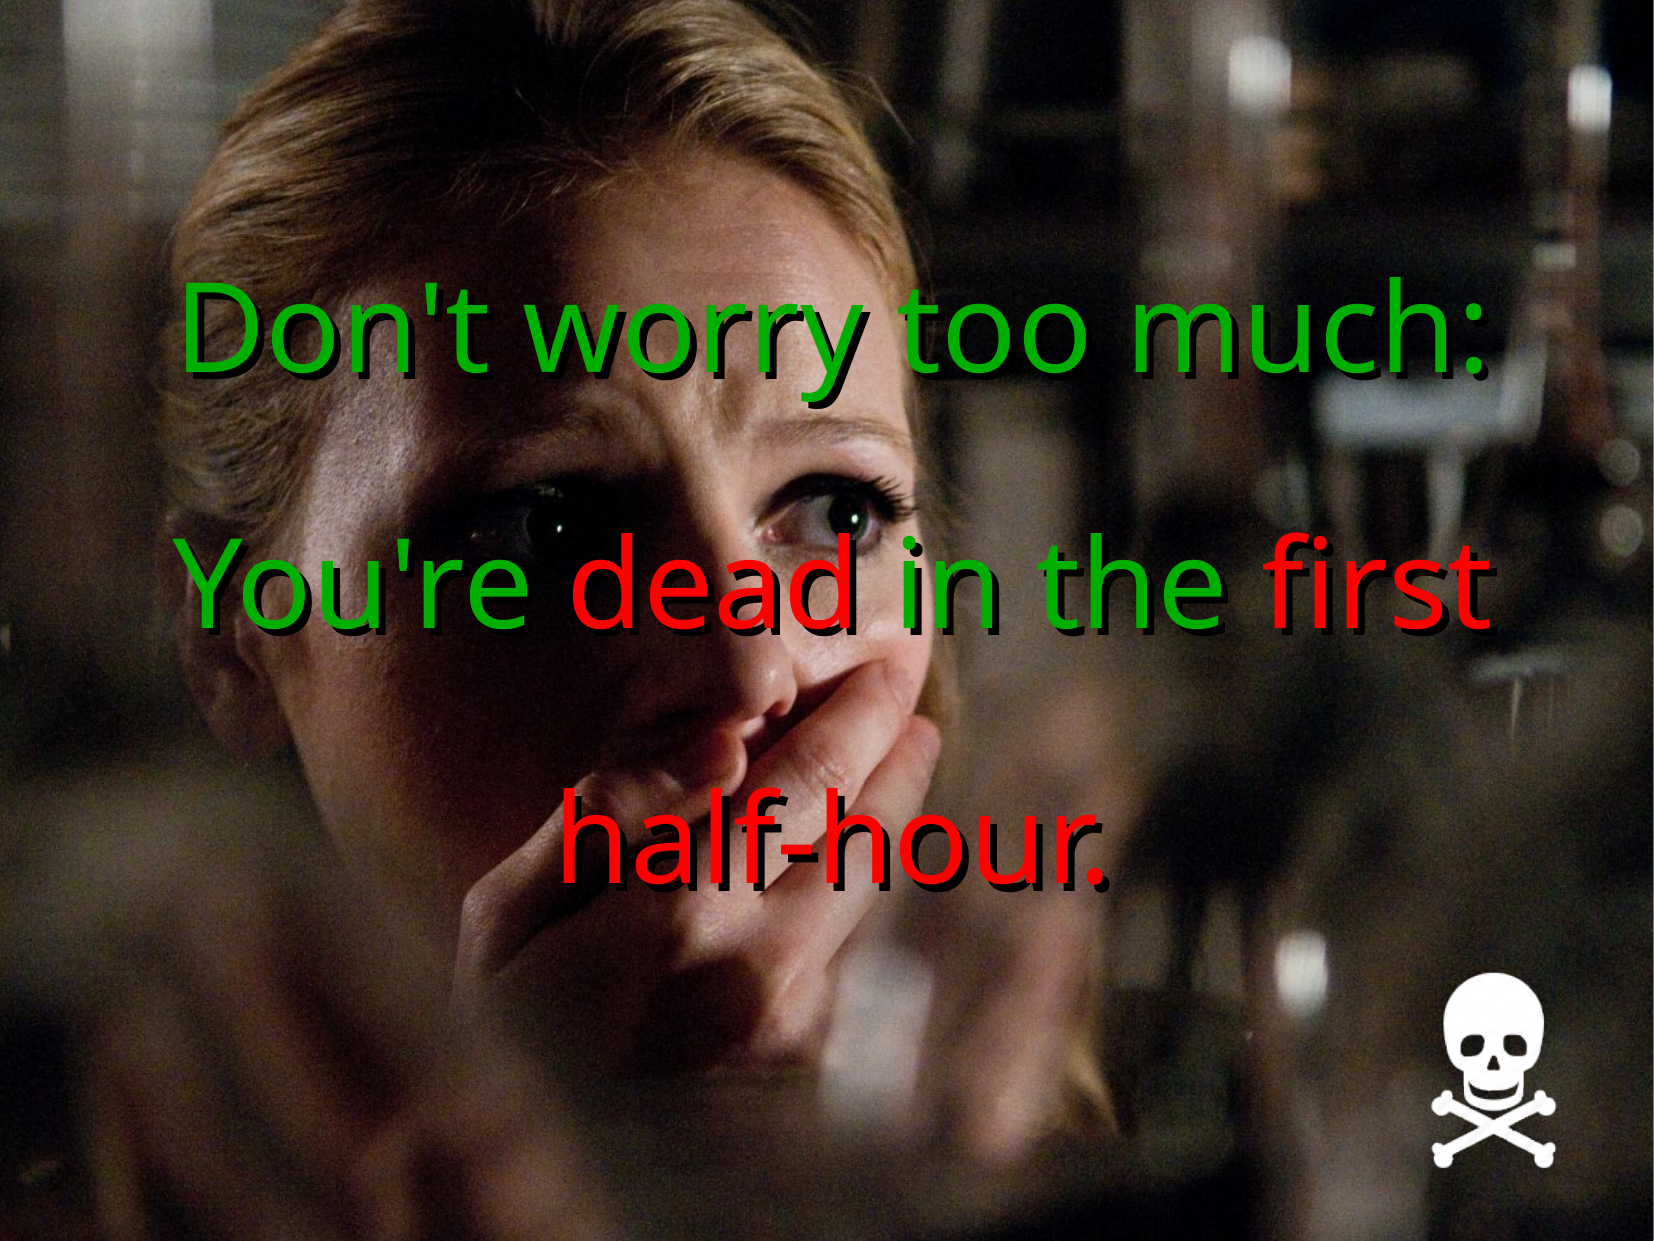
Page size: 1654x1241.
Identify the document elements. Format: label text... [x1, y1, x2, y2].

picture [0, 0, 1654, 1241]
text_box Don't worry too much: You're dead in the first half-hour. [129, 146, 1536, 1111]
